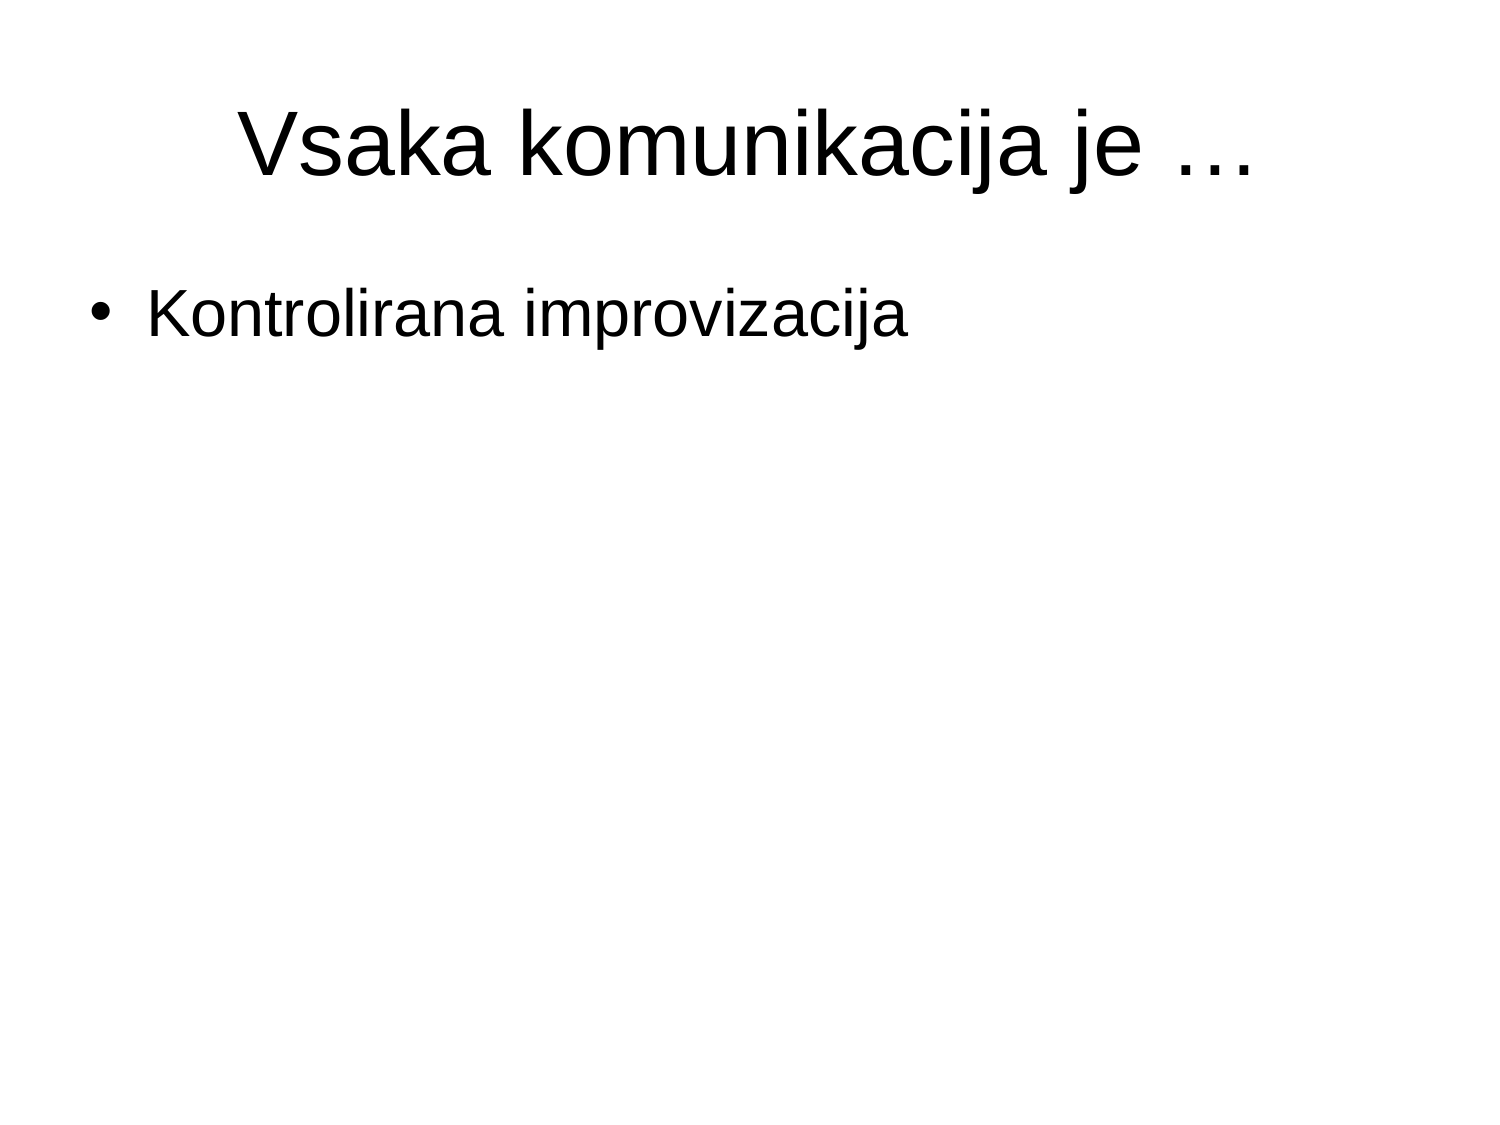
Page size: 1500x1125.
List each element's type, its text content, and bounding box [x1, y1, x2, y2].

list Kontrolirana improvizacija [75, 262, 1426, 1006]
title Vsaka komunikacija je … [75, 45, 1426, 233]
